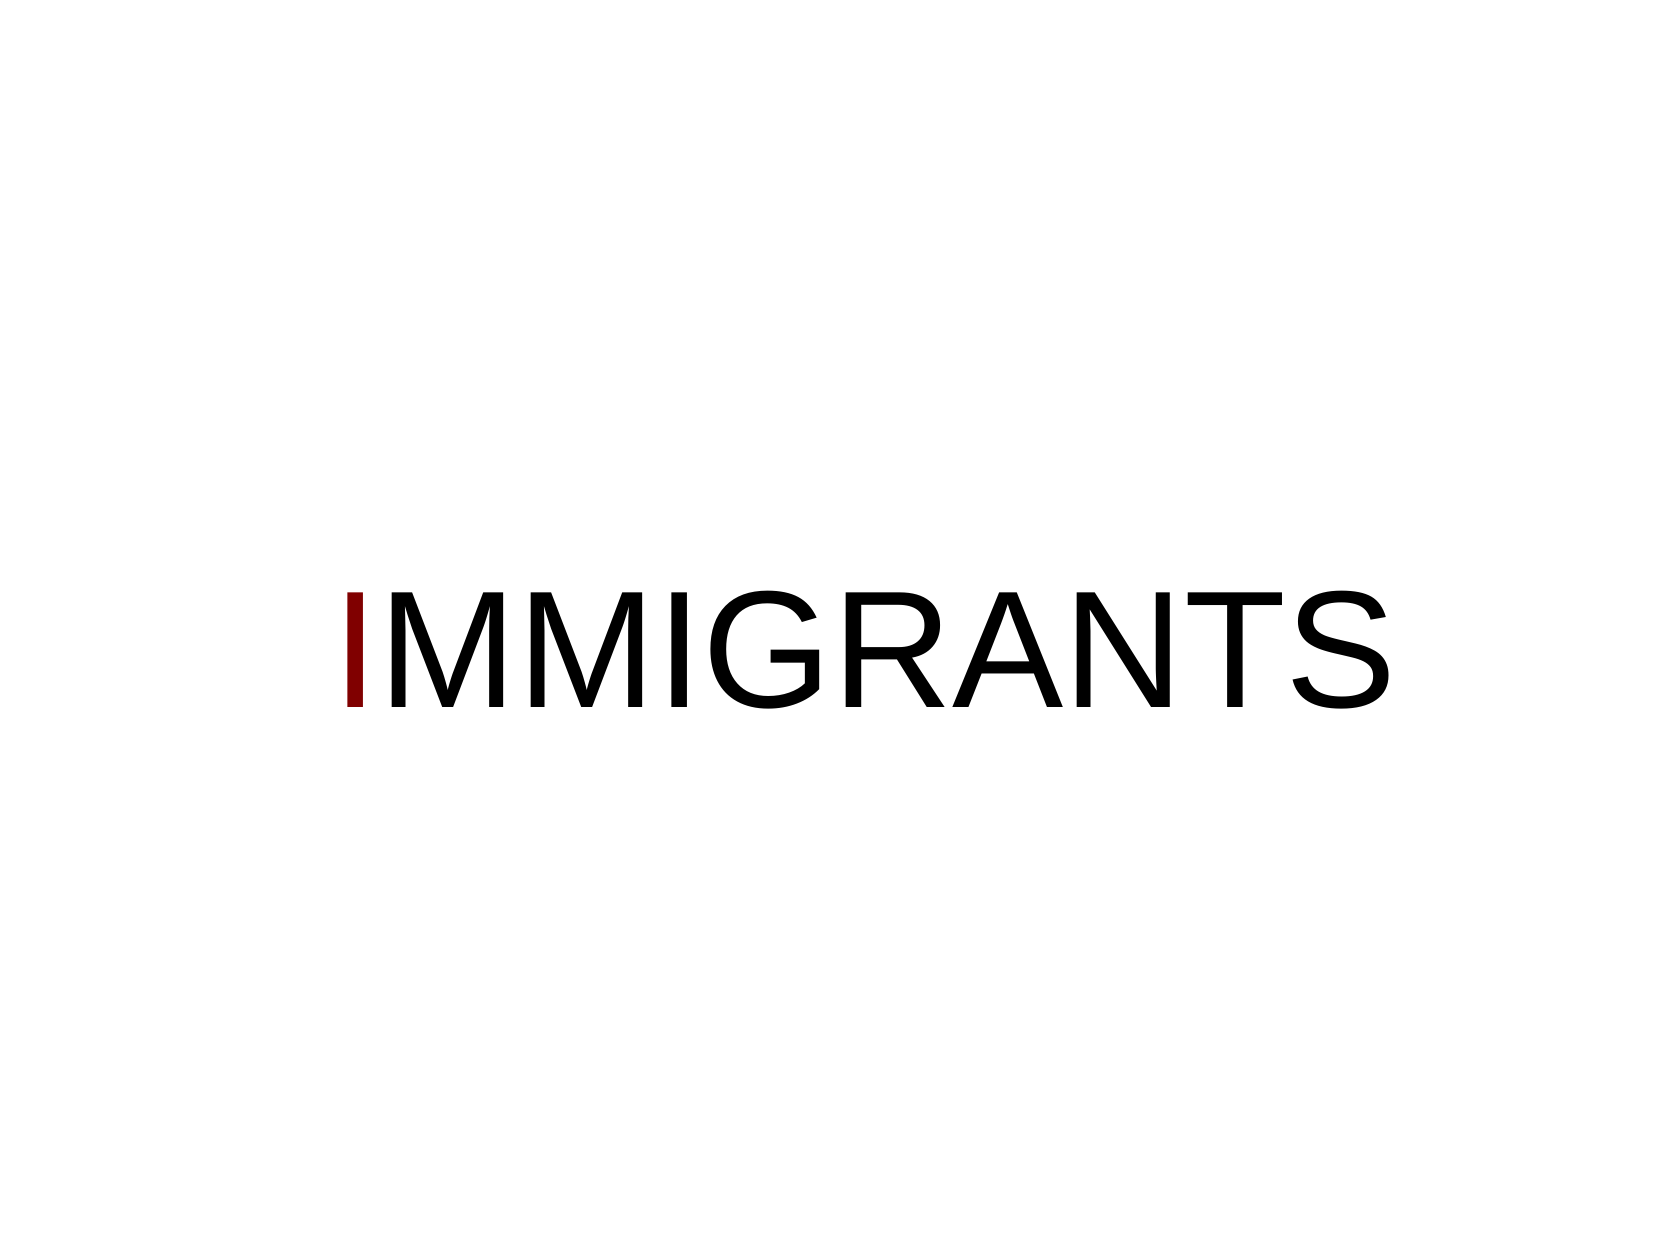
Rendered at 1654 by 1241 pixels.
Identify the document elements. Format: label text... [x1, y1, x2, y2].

list IMMIGRANTS [82, 290, 1571, 1010]
